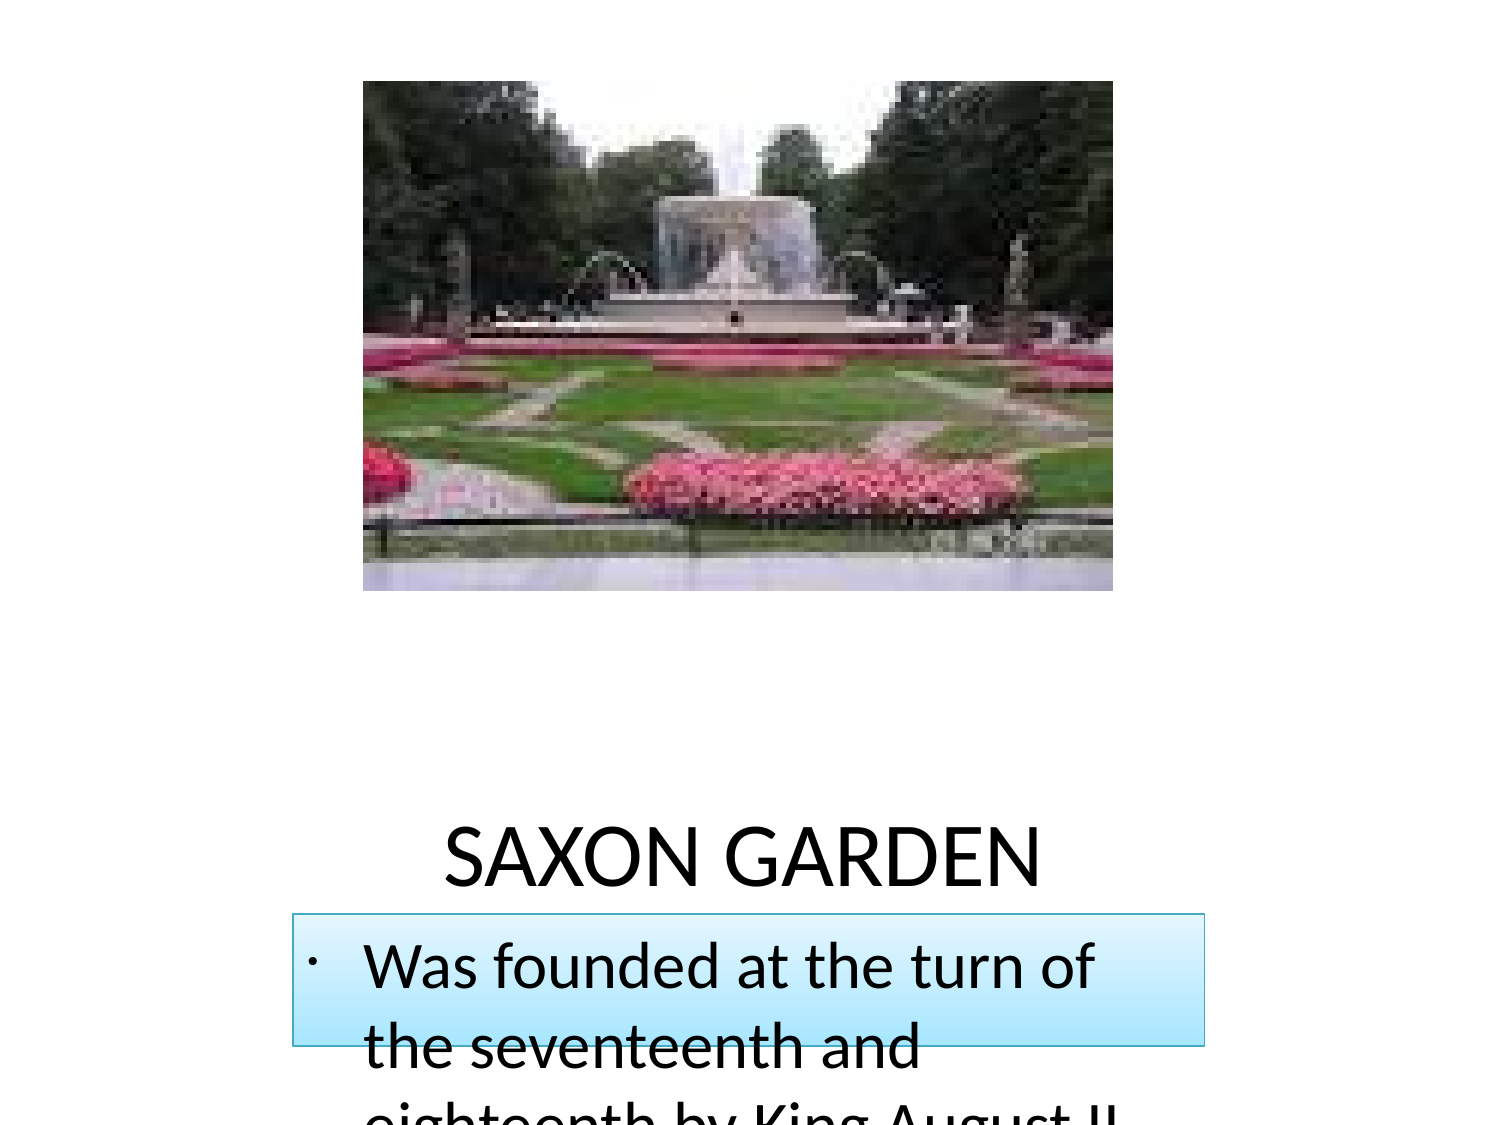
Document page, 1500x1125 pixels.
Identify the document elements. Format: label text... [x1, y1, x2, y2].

title SAXON GARDEN [294, 787, 1194, 881]
list Was founded at the turn of the seventeenth and eighteenth by King August II Mocneg.May 1727 was made available to all. [292, 914, 1205, 1047]
picture [363, 81, 1113, 591]
